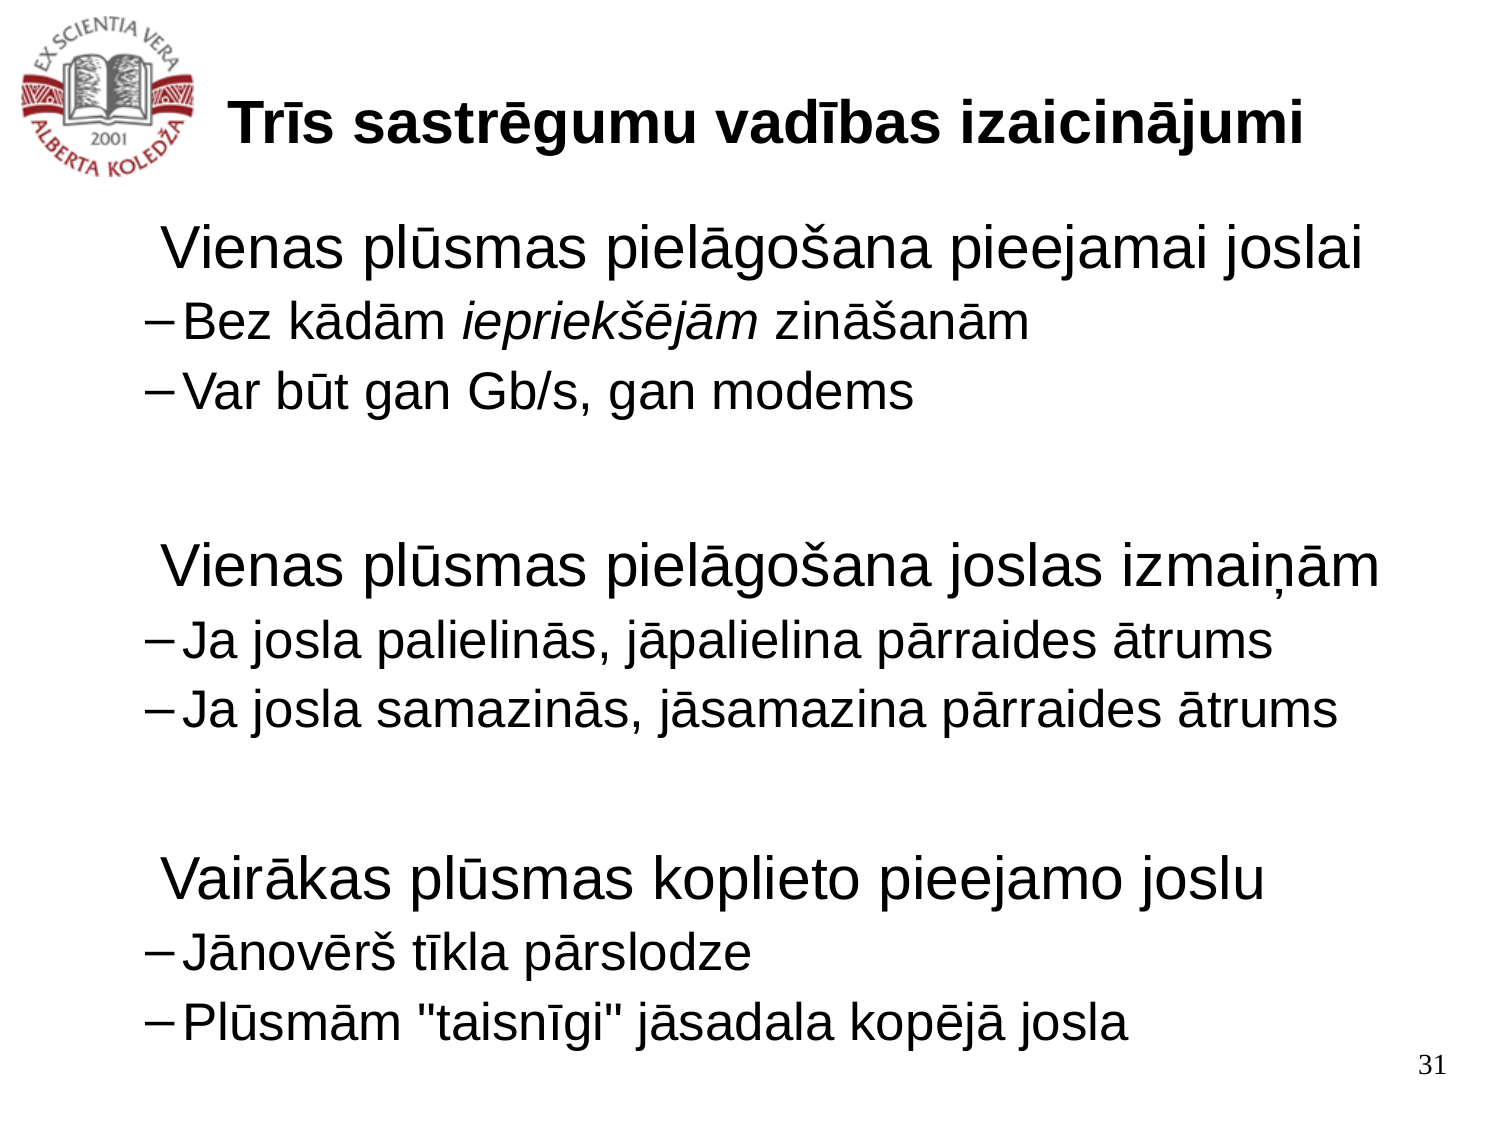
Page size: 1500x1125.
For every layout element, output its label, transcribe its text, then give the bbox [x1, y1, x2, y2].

list Vienas plūsmas pielāgošana pieejamai joslai Bez kādām iepriekšējām zināšanām Var būt gan Gb/s, gan modems Vienas plūsmas pielāgošana joslas izmaiņām Ja josla palielinās, jāpalielina pārraides ātrums Ja josla samazinās, jāsamazina pārraides ātrums Vairākas plūsmas koplieto pieejamo joslu Jānovērš tīkla pārslodze Plūsmām "taisnīgi" jāsadala kopējā josla [74, 200, 1463, 1101]
title Trīs sastrēgumu vadības izaicinājumi [50, 62, 1463, 175]
text_box <skaitlis> [1312, 1037, 1463, 1101]
picture [21, 16, 194, 177]
